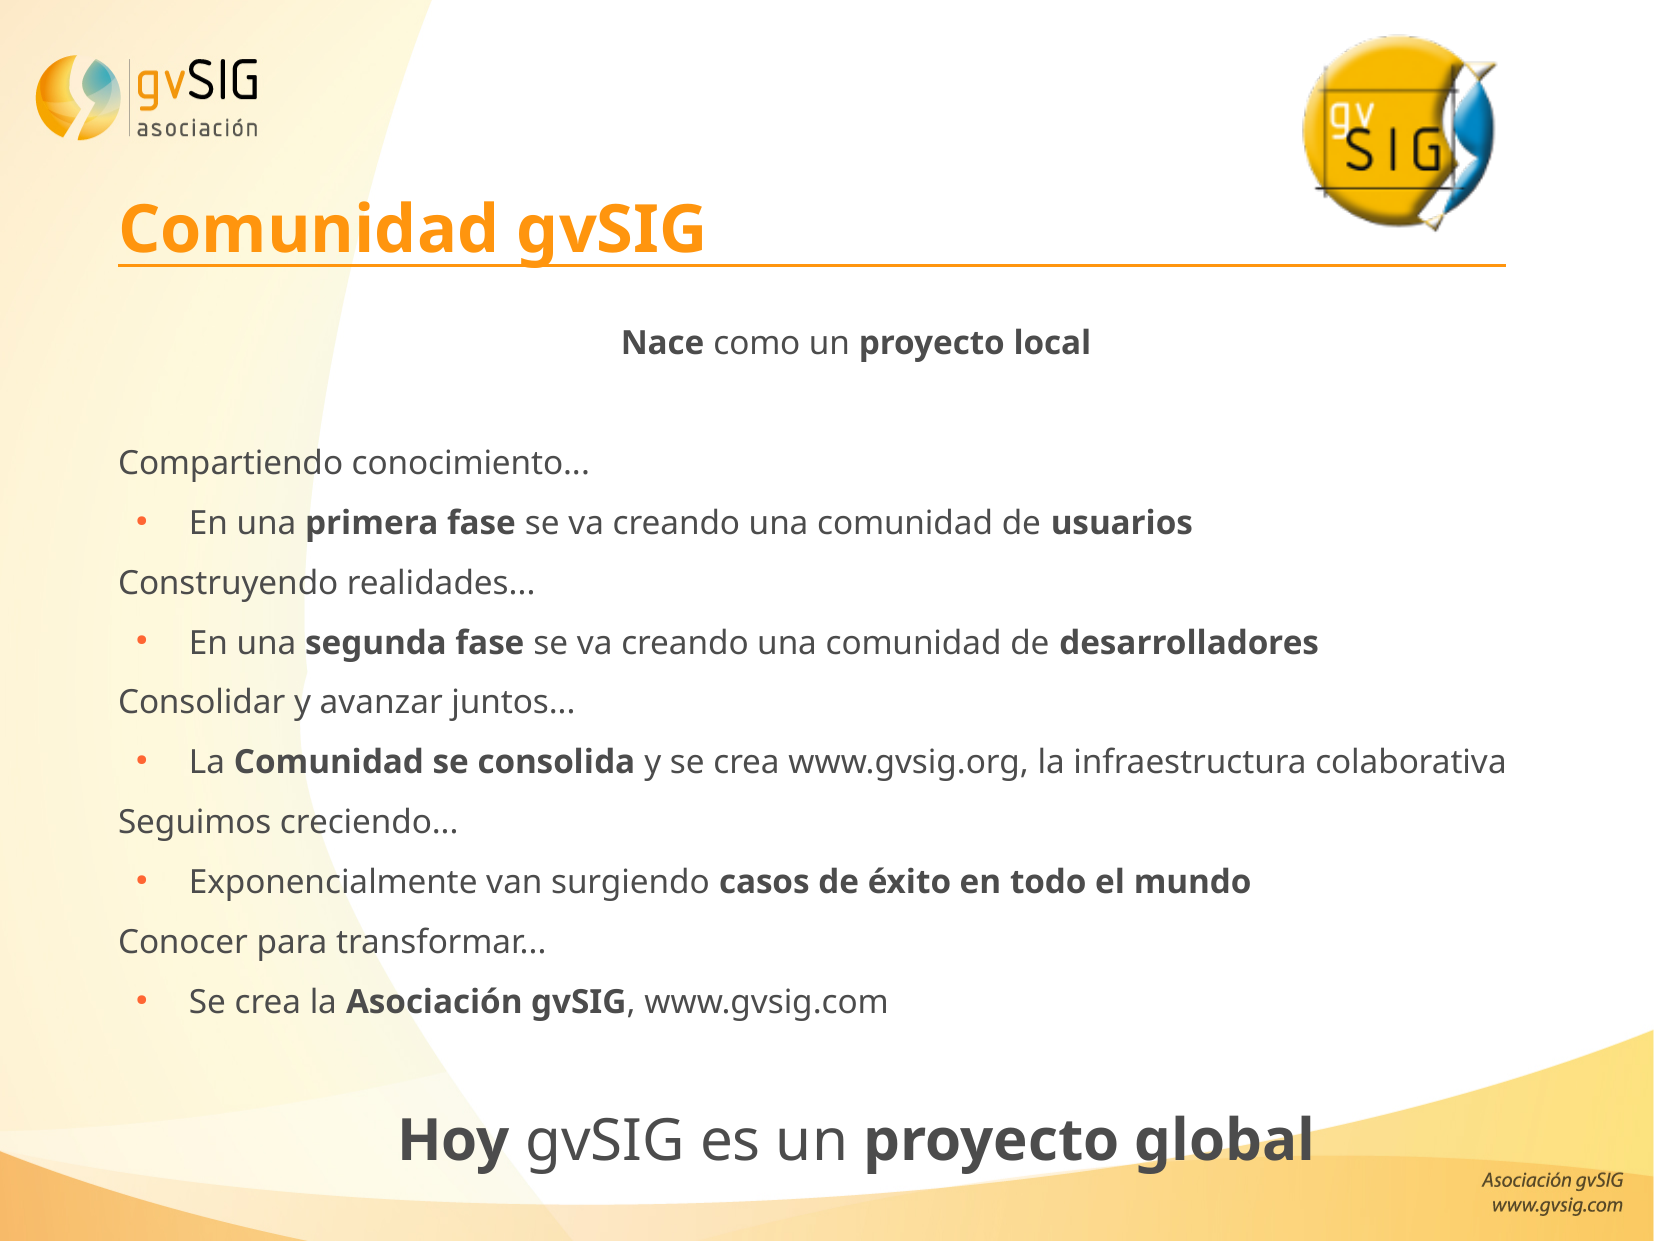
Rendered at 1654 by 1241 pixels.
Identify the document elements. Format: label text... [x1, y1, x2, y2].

list Nace como un proyecto local Compartiendo conocimiento... En una primera fase se va creando una comunidad de usuarios Construyendo realidades... En una segunda fase se va creando una comunidad de desarrolladores Consolidar y avanzar juntos... La Comunidad se consolida y se crea www.gvsig.org, la infraestructura colaborativa Seguimos creciendo... Exponencialmente van surgiendo casos de éxito en todo el mundo Conocer para transformar... Se crea la Asociación gvSIG, www.gvsig.com Hoy gvSIG es un proyecto global [118, 318, 1595, 1166]
picture [0, 0, 1654, 1241]
title Comunidad gvSIG [118, 177, 1607, 276]
